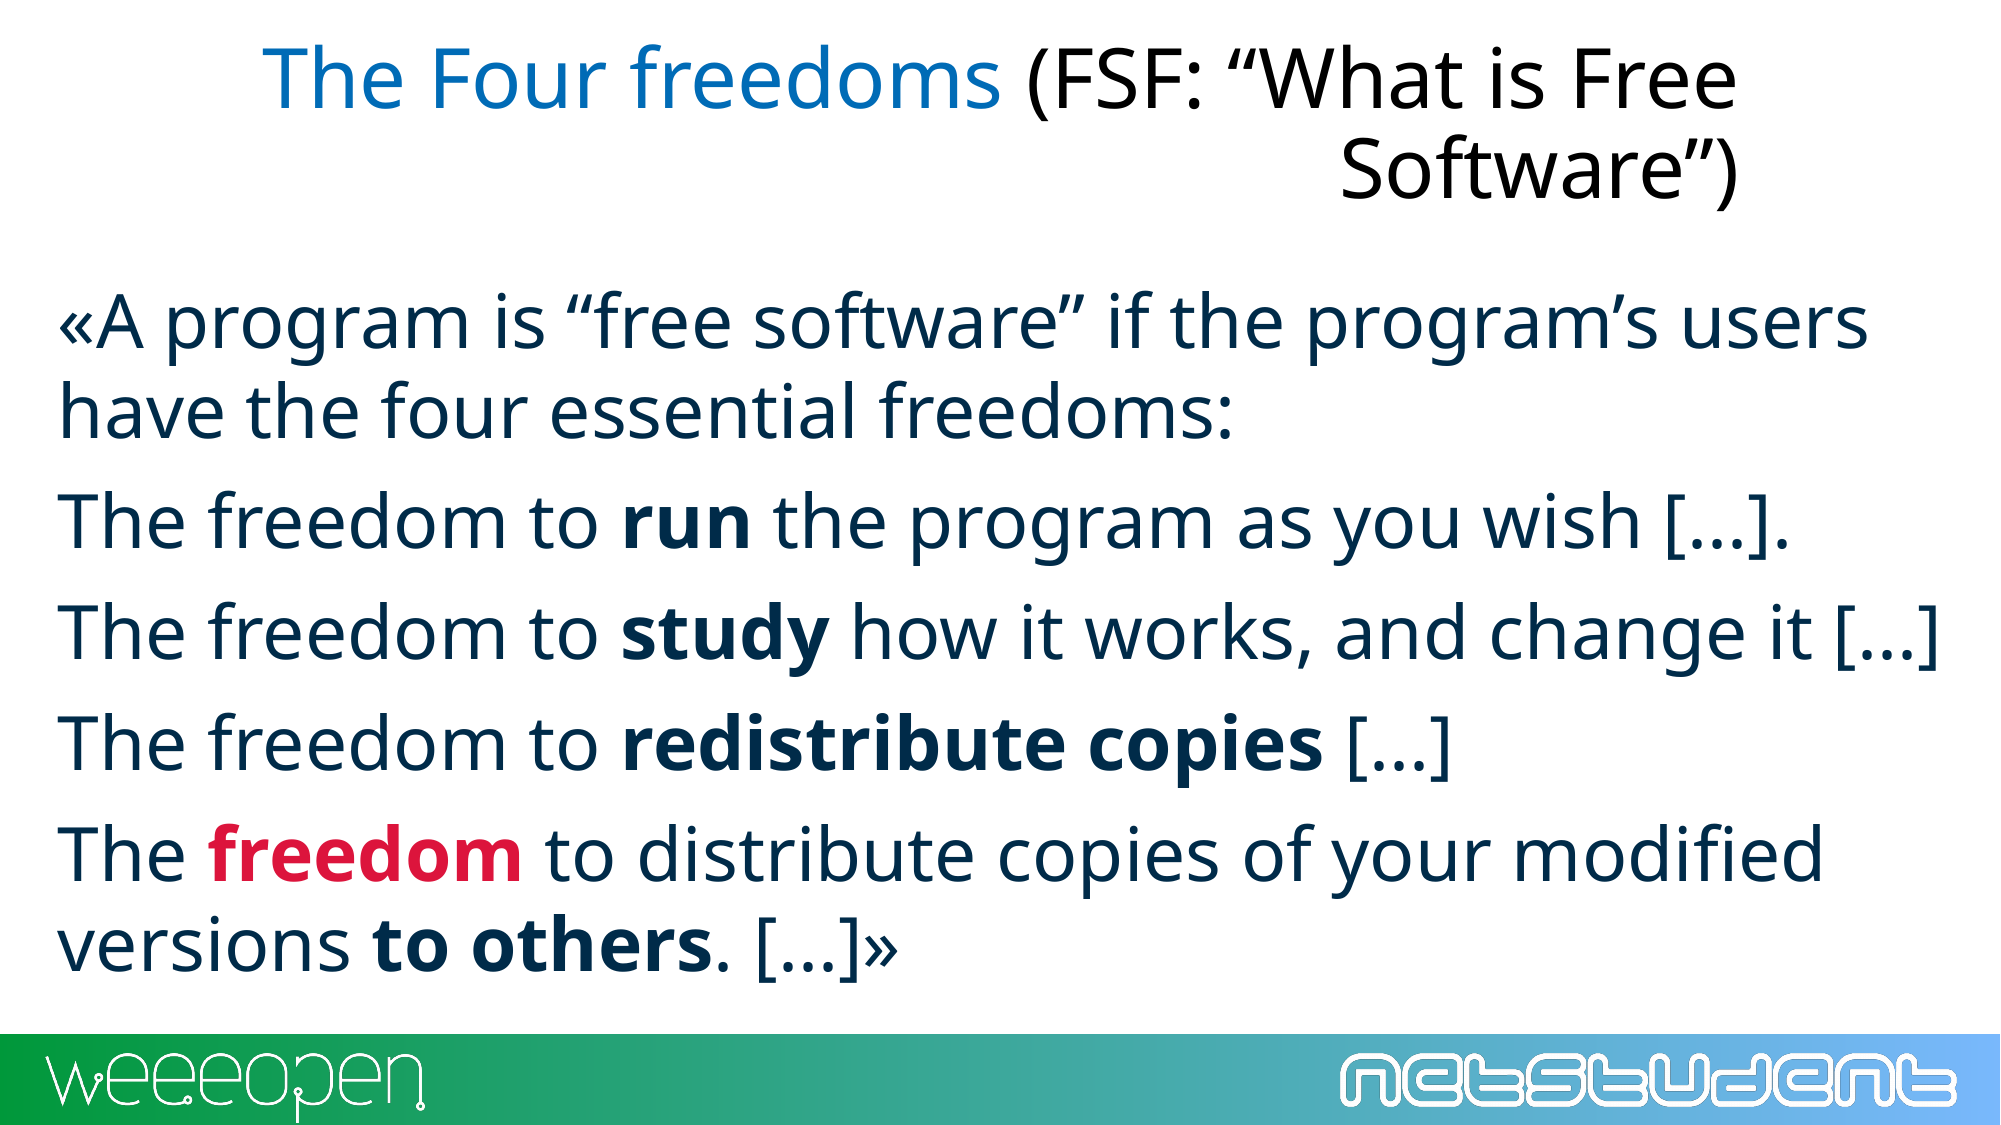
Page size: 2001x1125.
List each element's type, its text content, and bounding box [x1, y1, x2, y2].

text_box «A program is “free software” if the program’s users have the four essential freedoms: The freedom to run the program as you wish [...]. The freedom to study how it works, and change it [...] The freedom to redistribute copies [...] The freedom to distribute copies of your modified versions to others. [...]» [43, 265, 1959, 981]
text_box The Four freedoms (FSF: “What is Free Software”) [43, 29, 1959, 247]
picture [1340, 1053, 1957, 1107]
picture [45, 1053, 425, 1123]
